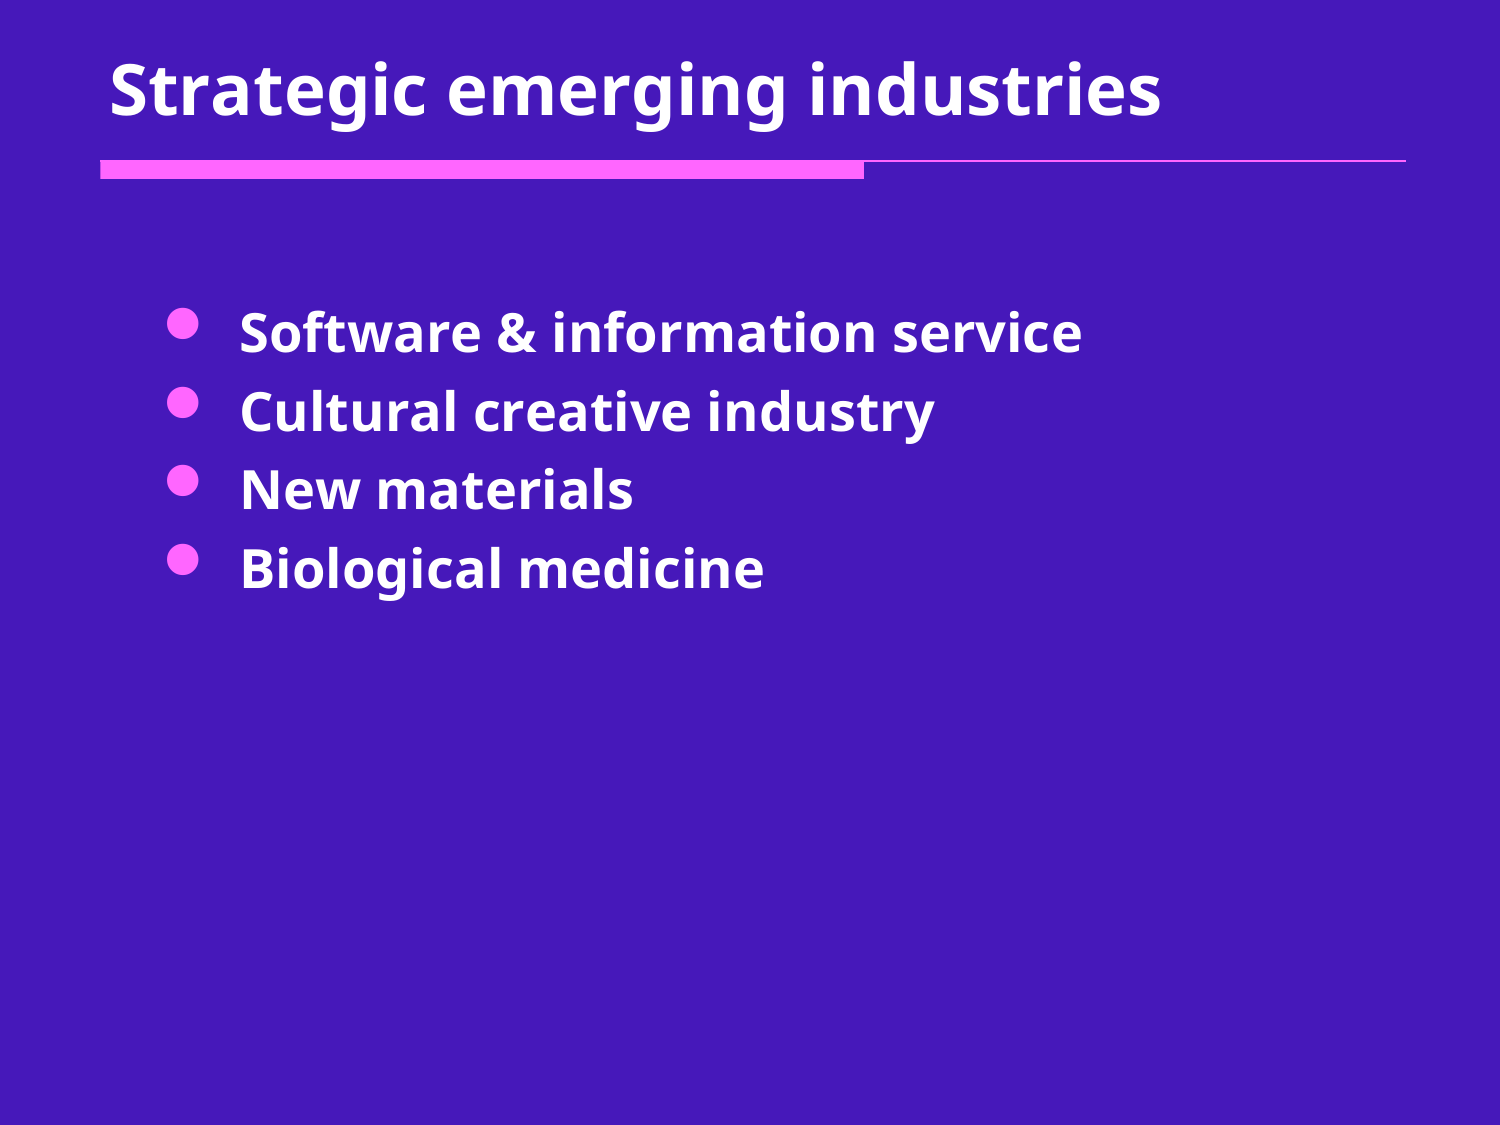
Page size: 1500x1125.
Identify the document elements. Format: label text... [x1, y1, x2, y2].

text_box Software & information service Cultural creative industry New materials Biological medicine [147, 290, 1400, 693]
title Strategic emerging industries [94, 49, 1407, 138]
